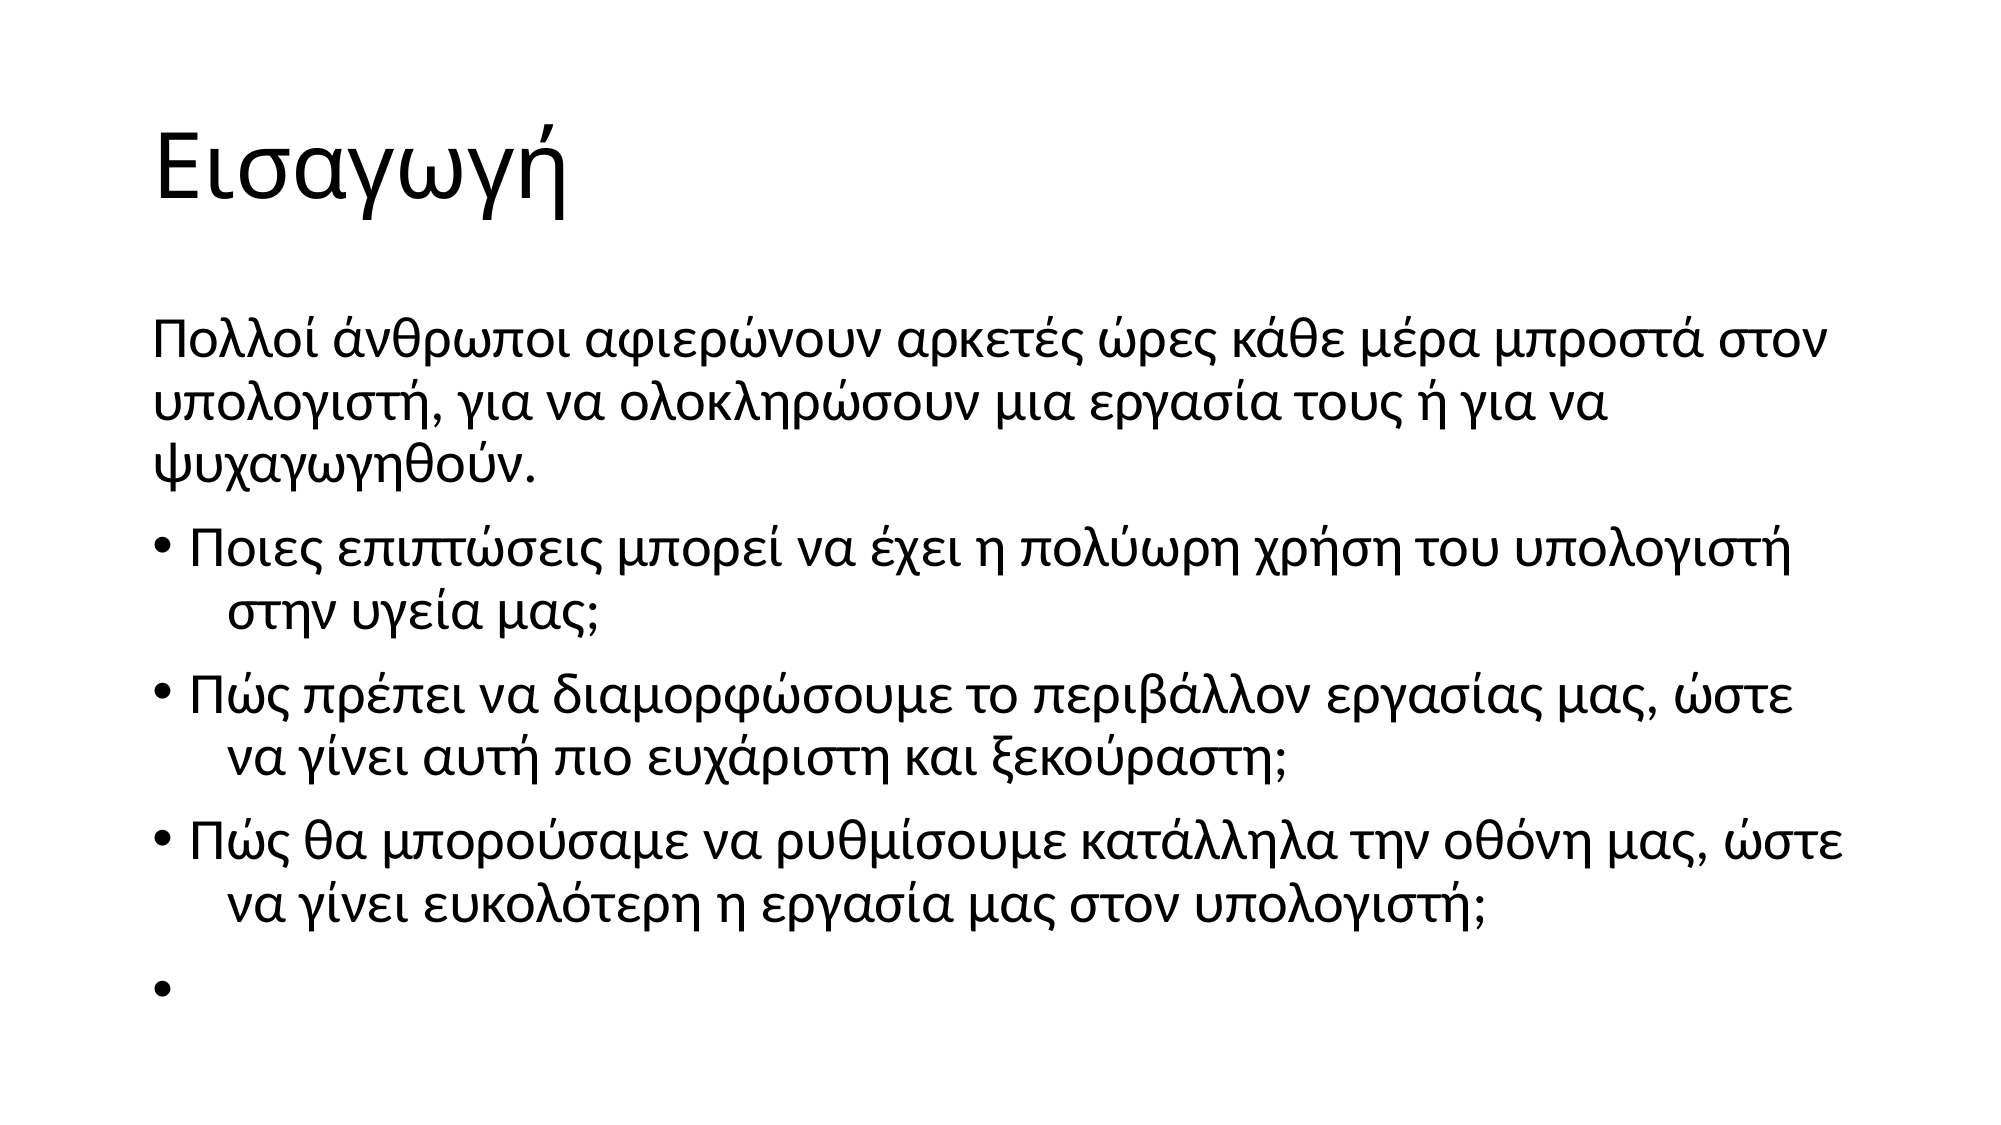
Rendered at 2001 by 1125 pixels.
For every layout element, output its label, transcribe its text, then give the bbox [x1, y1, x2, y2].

title Εισαγωγή [137, 59, 1863, 278]
list Πολλοί άνθρωποι αφιερώνουν αρκετές ώρες κάθε μέρα μπροστά στον υπολογιστή, για να ολοκληρώσουν μια εργασία τους ή για να ψυχαγωγηθούν. Ποιες επιπτώσεις μπορεί να έχει η πολύωρη χρήση του υπολογιστή στην υγεία μας; Πώς πρέπει να διαμορφώσουμε το περιβάλλον εργασίας μας, ώστε να γίνει αυτή πιο ευχάριστη και ξεκούραστη; Πώς θα μπορούσαμε να ρυθμίσουμε κατάλληλα την οθόνη μας, ώστε να γίνει ευκολότερη η εργασία μας στον υπολογιστή; [137, 299, 1863, 1014]
